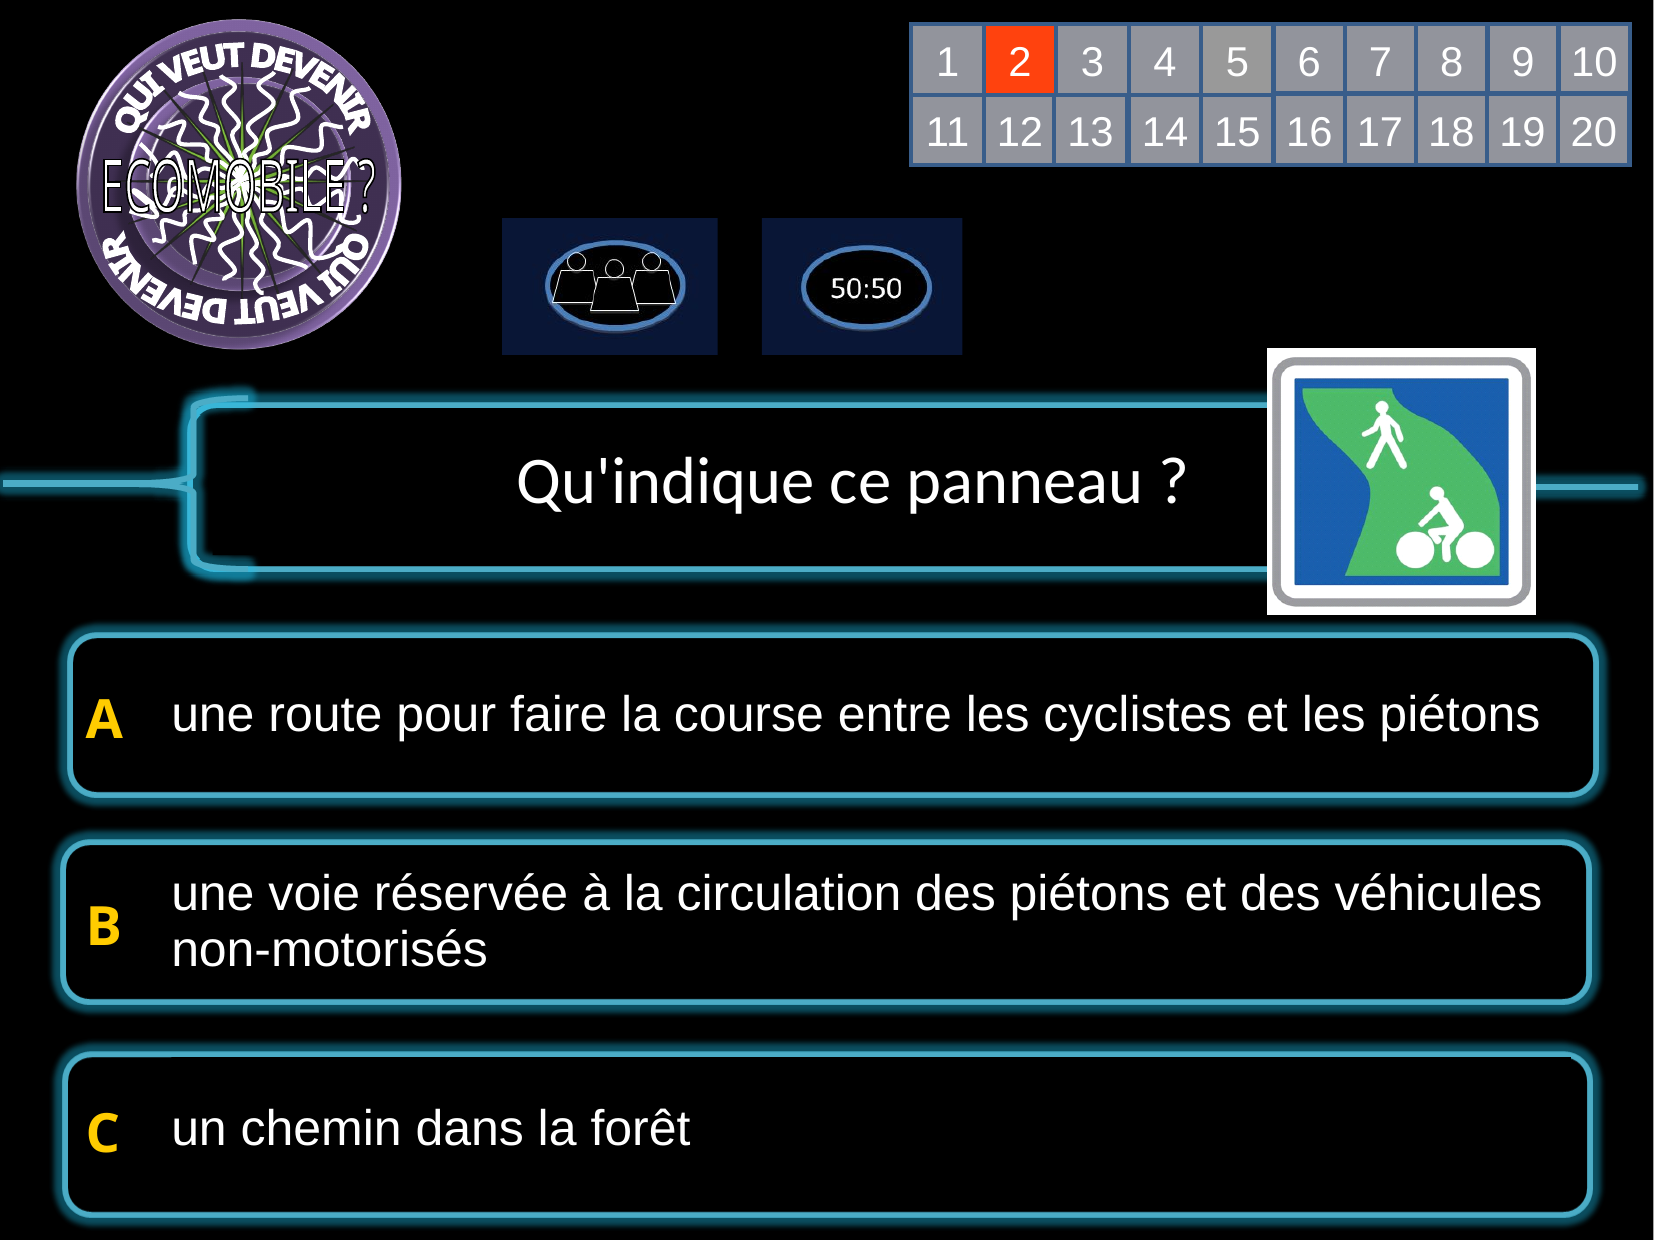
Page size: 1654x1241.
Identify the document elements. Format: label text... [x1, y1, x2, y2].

text_box 4 [1128, 24, 1201, 94]
text_box 18 [1415, 93, 1486, 166]
text_box 9 [1487, 24, 1558, 93]
text_box 2 [983, 24, 1056, 94]
title Qu'indique ce panneau ? [212, 419, 1267, 556]
text_box 10 [1558, 24, 1630, 93]
text_box 11 [911, 94, 983, 166]
picture [53, 18, 402, 370]
text_box 8 [1416, 24, 1487, 93]
text_box 12 [983, 94, 1054, 166]
text_box 17 [1345, 93, 1415, 166]
text_box 13 [1054, 94, 1127, 166]
text_box 15 [1201, 94, 1273, 166]
picture [45, 1034, 1610, 1235]
text_box 1 [911, 24, 983, 94]
text_box 7 [1344, 24, 1416, 93]
text_box 20 [1558, 93, 1630, 166]
text_box 14 [1128, 94, 1201, 166]
picture [0, 348, 1654, 815]
text_box 6 [1273, 24, 1344, 93]
list une route pour faire la course entre les cyclistes et les piétons [171, 643, 1571, 786]
text_box 3 [1056, 24, 1128, 95]
list une voie réservée à la circulation des piétons et des véhicules non-motorisés [171, 850, 1571, 993]
picture [43, 822, 1609, 1022]
text_box 19 [1486, 93, 1558, 166]
text_box 5 [1201, 24, 1273, 94]
list un chemin dans la forêt [171, 1057, 1571, 1199]
text_box 16 [1273, 93, 1345, 166]
